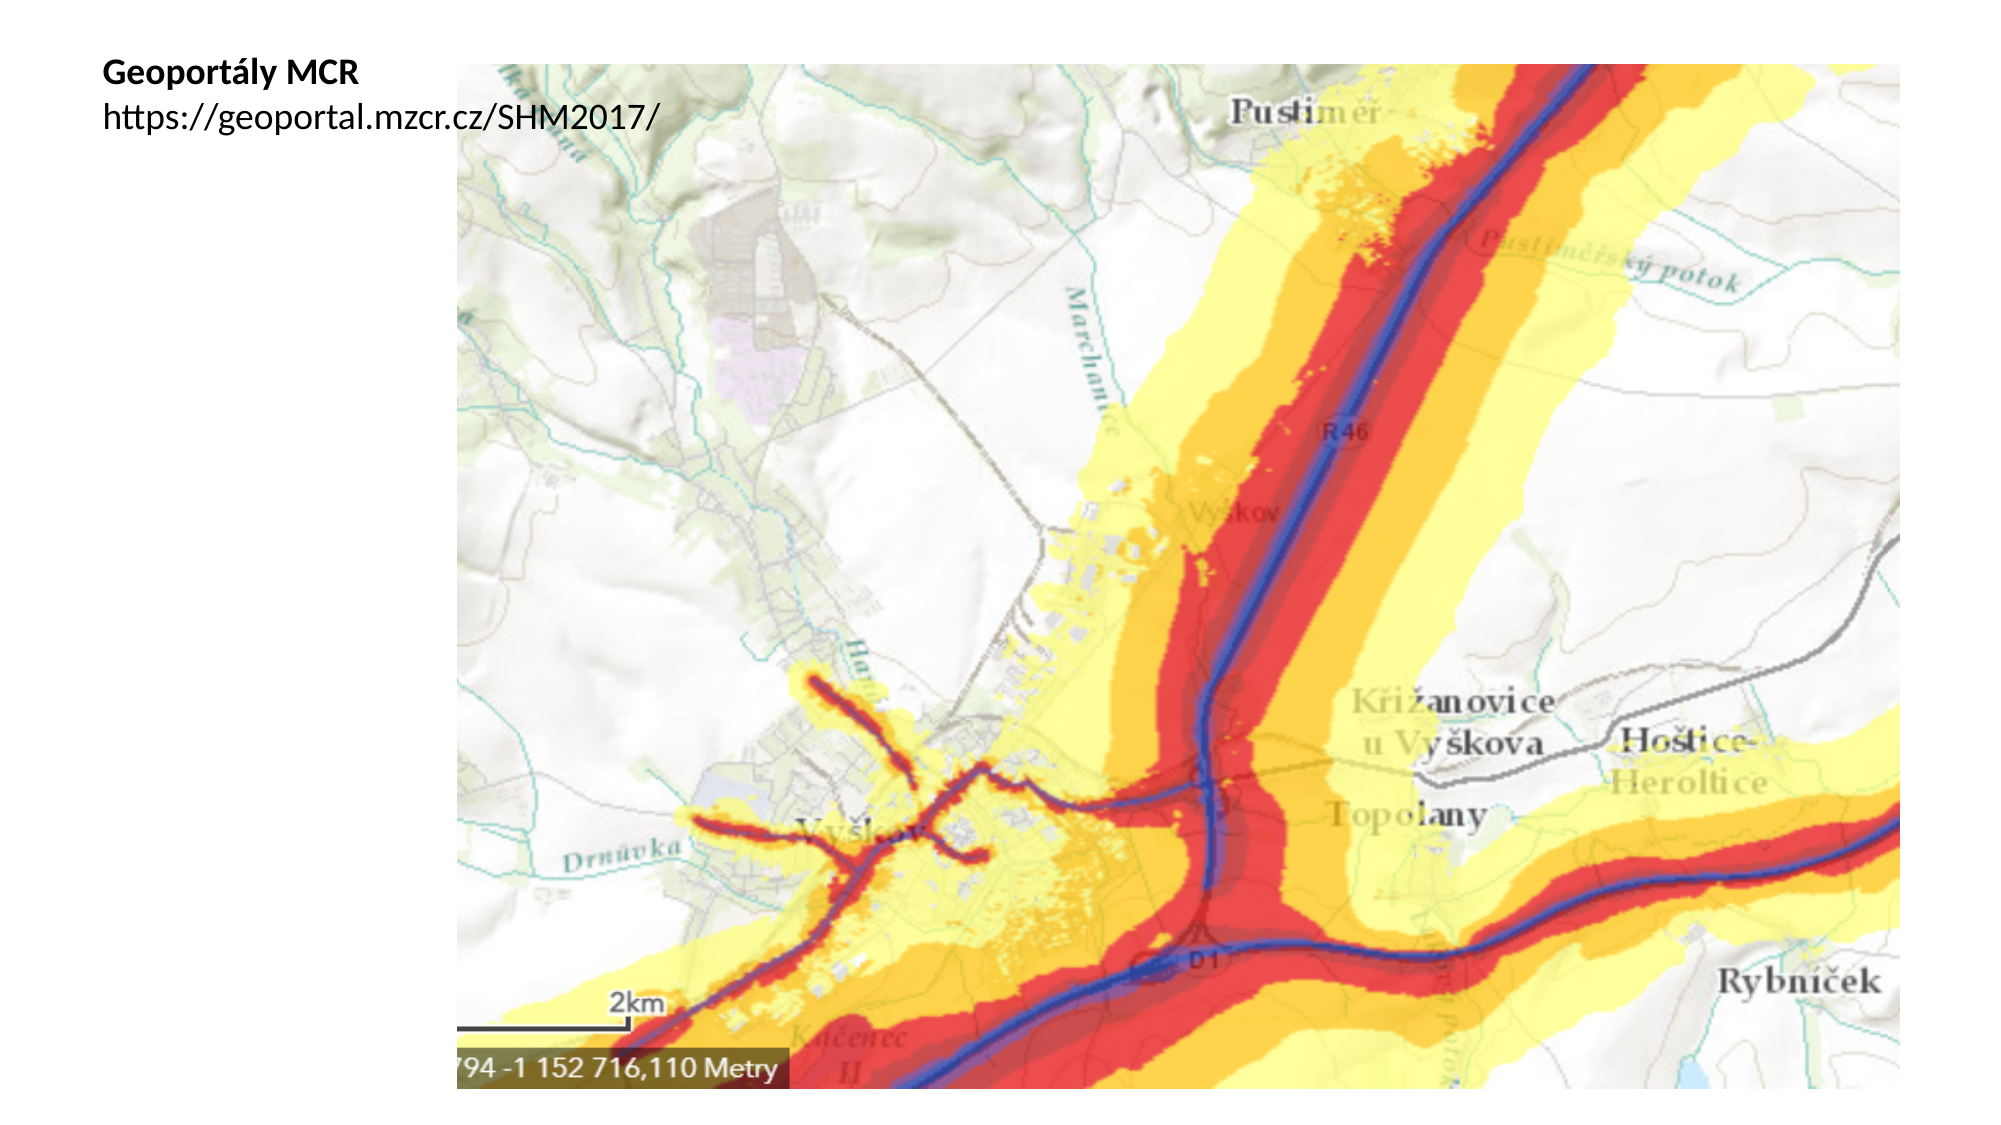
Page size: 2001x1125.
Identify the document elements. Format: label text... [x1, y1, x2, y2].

picture [457, 64, 1900, 1089]
text_box Geoportály MCR https://geoportal.mzcr.cz/SHM2017/ [87, 40, 1088, 147]
